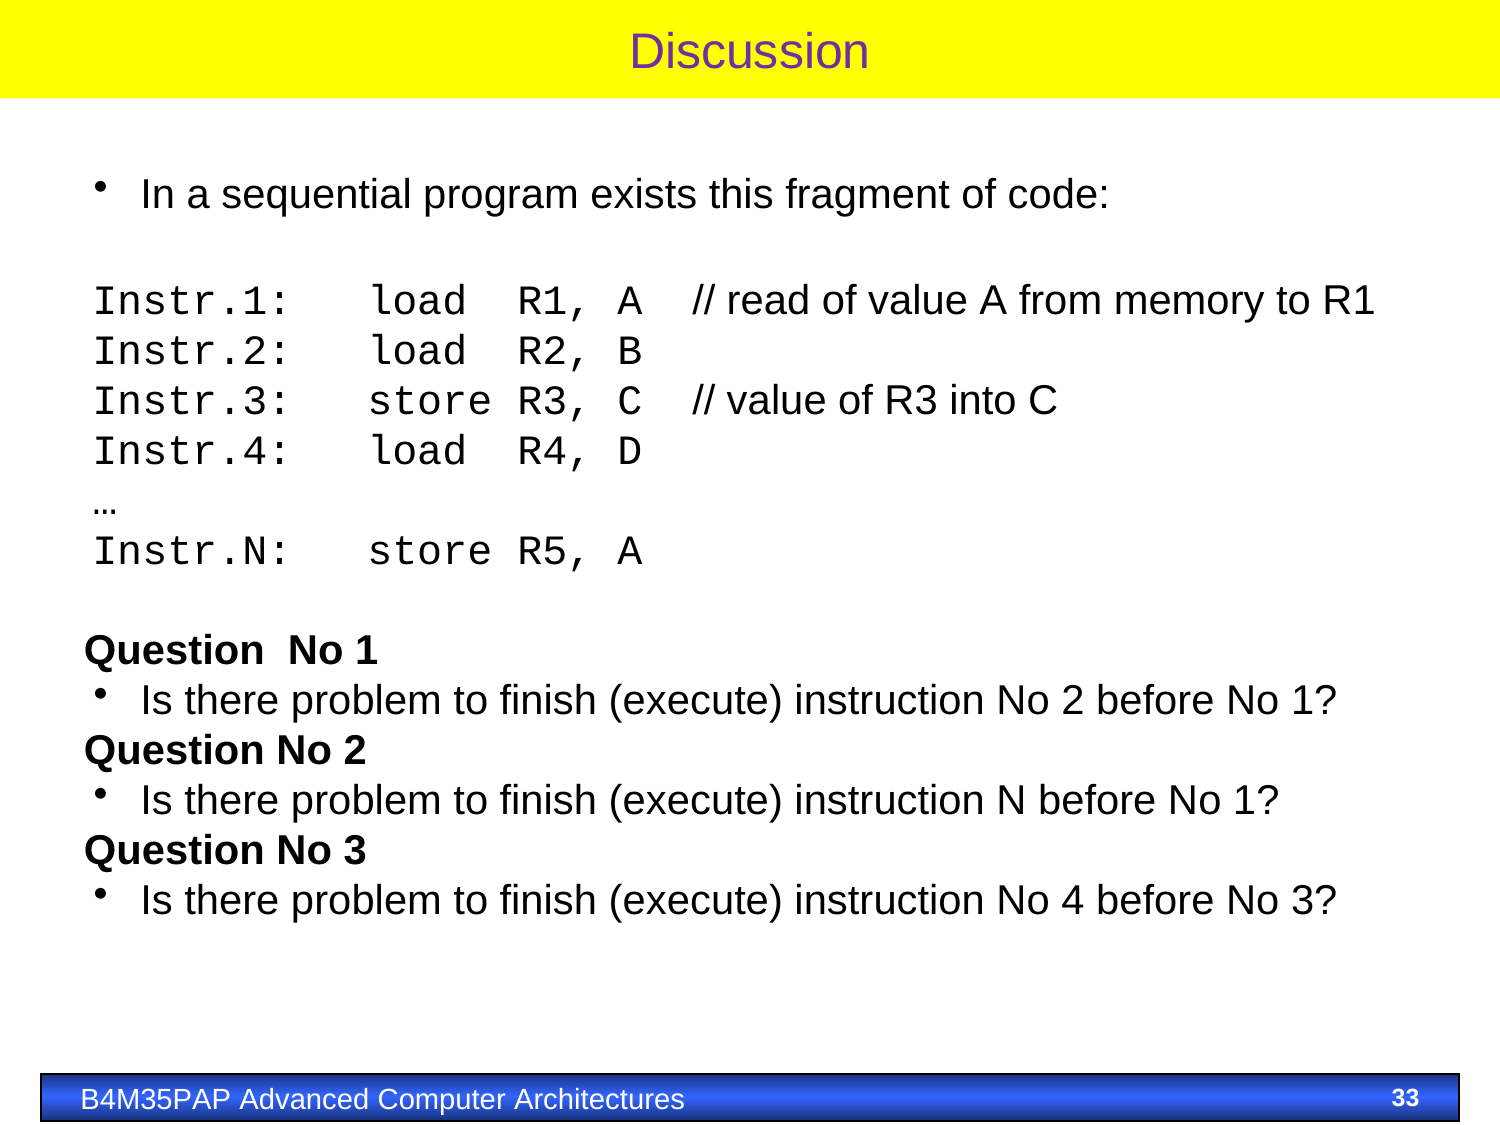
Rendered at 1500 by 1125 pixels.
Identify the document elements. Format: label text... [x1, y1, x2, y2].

list In a sequential program exists this fragment of code: Instr.1: load R1, A // read of value A from memory to R1 Instr.2: load R2, B Instr.3: store R3, C // value of R3 into C Instr.4: load R4, D … Instr.N: store R5, A Question No 1 Is there problem to finish (execute) instruction No 2 before No 1? Question No 2 Is there problem to finish (execute) instruction N before No 1? Question No 3 Is there problem to finish (execute) instruction No 4 before No 3? [3, 101, 1500, 928]
title Discussion [0, 0, 1500, 99]
